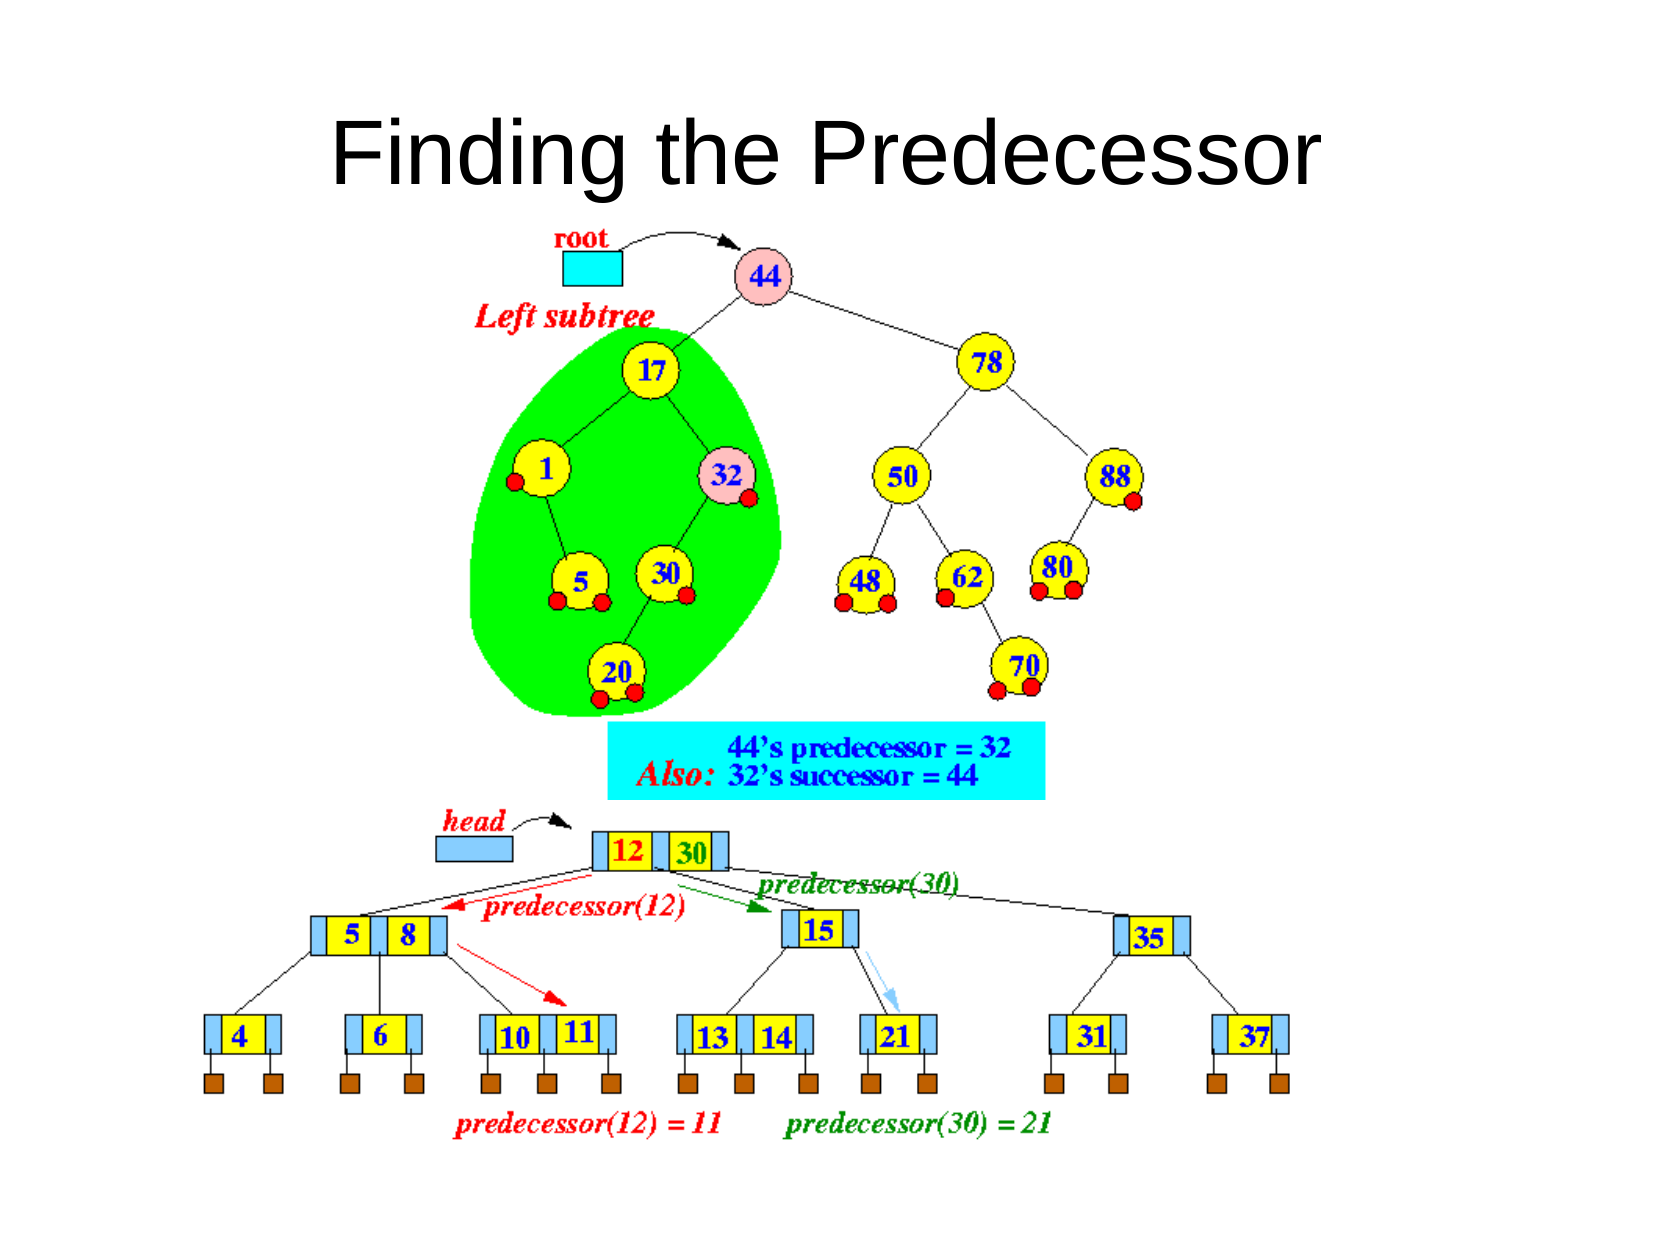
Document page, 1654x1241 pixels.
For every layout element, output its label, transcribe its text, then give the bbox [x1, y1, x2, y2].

picture [168, 215, 1351, 1163]
title Finding the Predecessor [82, 56, 1571, 250]
